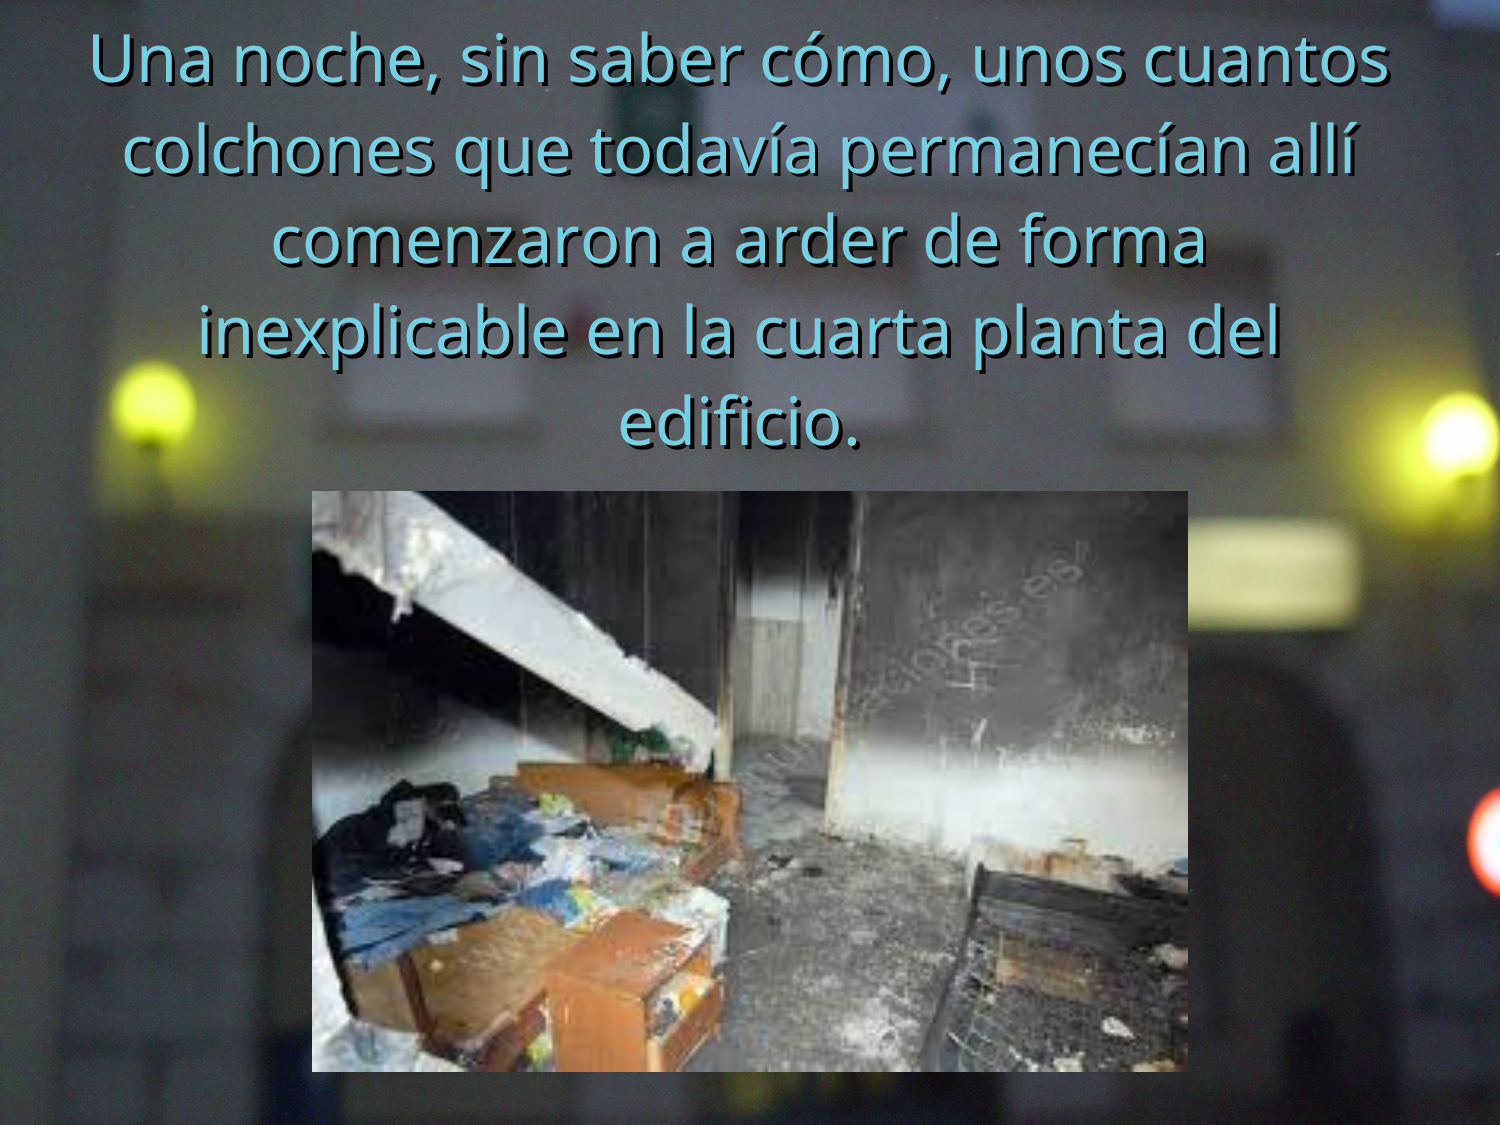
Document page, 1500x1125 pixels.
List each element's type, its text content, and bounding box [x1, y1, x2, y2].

title Una noche, sin saber cómo, unos cuantos colchones que todavía permanecían allí comenzaron a arder de forma inexplicable en la cuarta planta del edificio. [64, 35, 1415, 441]
picture [0, 0, 1500, 1125]
